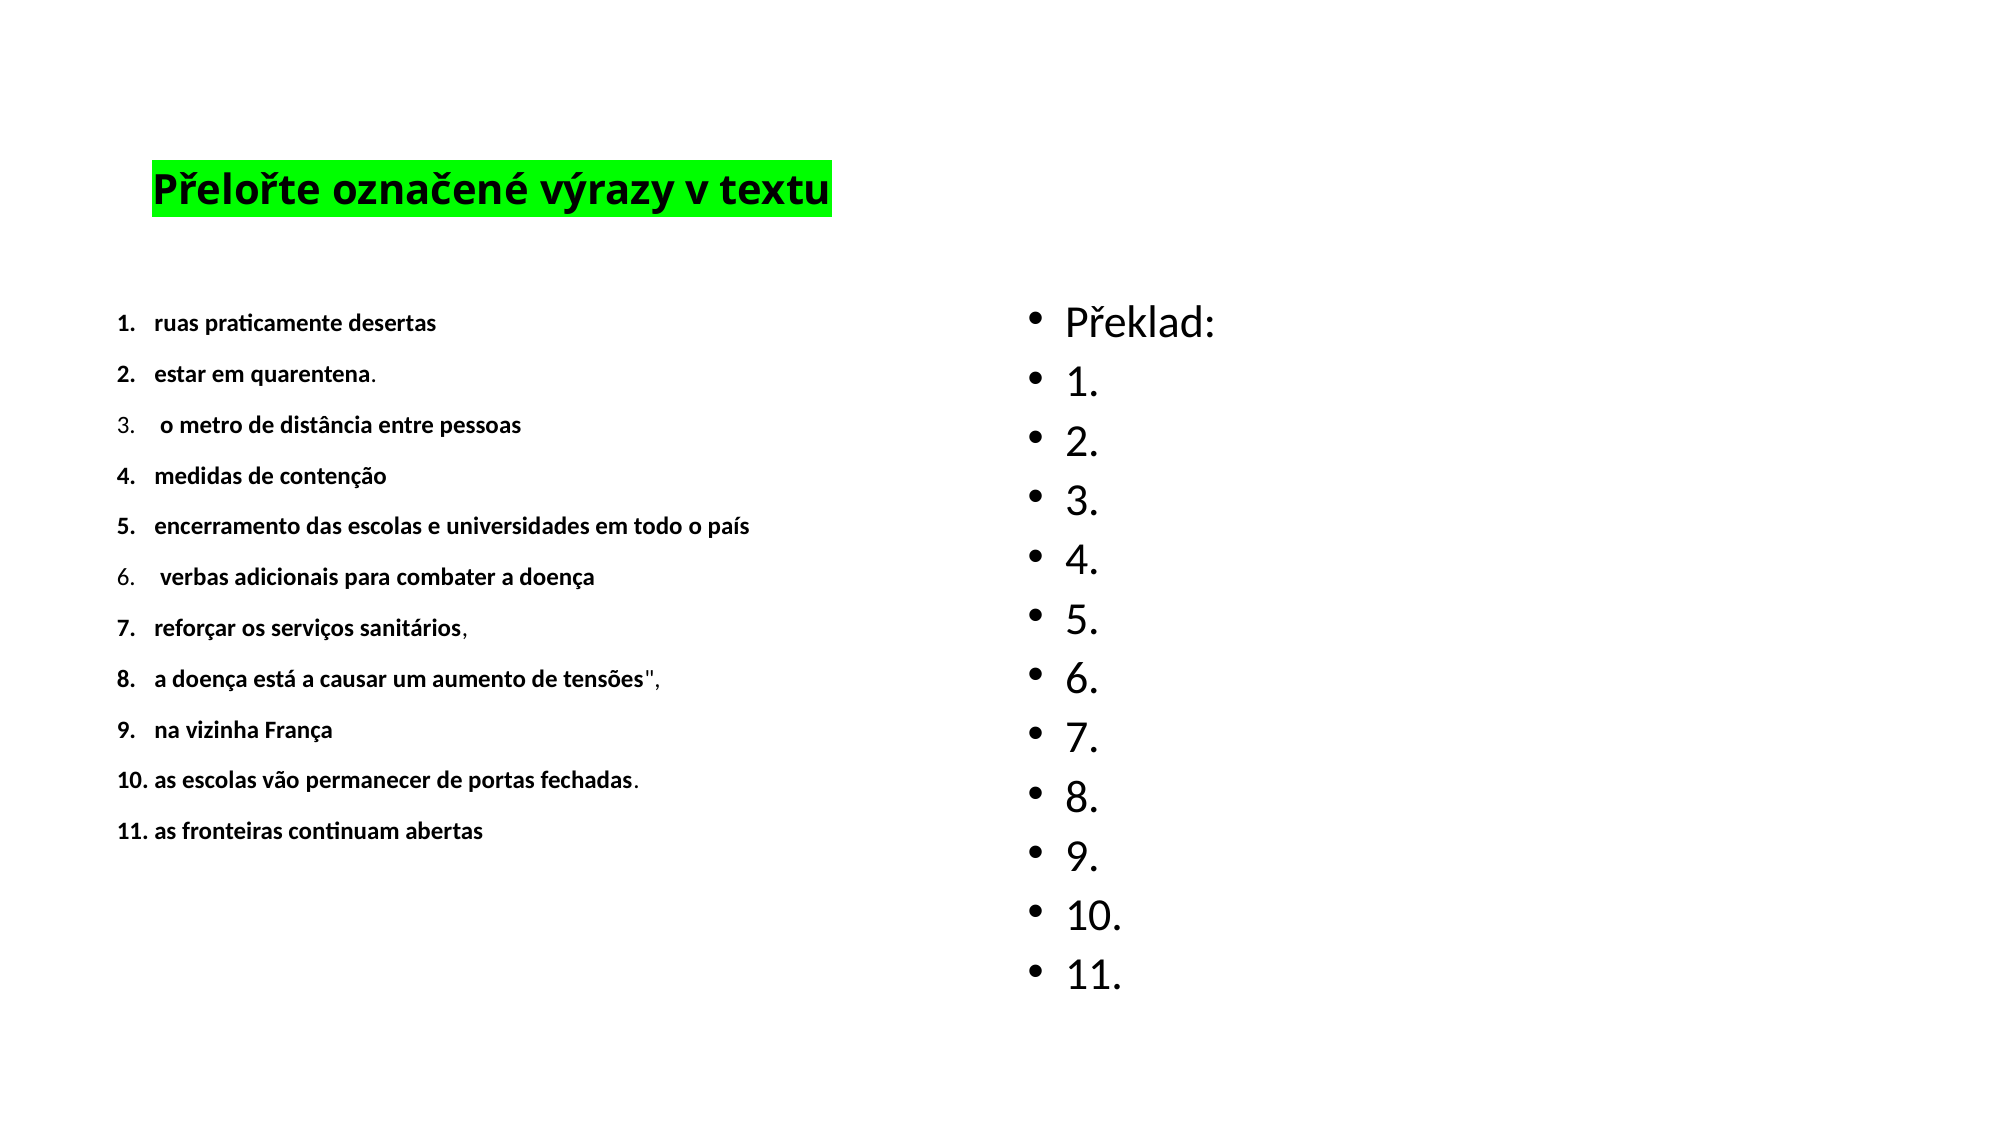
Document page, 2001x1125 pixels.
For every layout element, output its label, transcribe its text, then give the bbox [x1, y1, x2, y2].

title Přelořte označené výrazy v textu [137, 59, 1863, 278]
list ruas praticamente desertas estar em quarentena. o metro de distância entre pessoas medidas de contenção encerramento das escolas e universidades em todo o país verbas adicionais para combater a doença reforçar os serviços sanitários, a doença está a causar um aumento de tensões", na vizinha França as escolas vão permanecer de portas fechadas. as fronteiras continuam abertas [101, 299, 952, 1014]
list Překlad: 1. 2. 3. 4. 5. 6. 7. 8. 9. 10. 11. [1012, 299, 1863, 1014]
